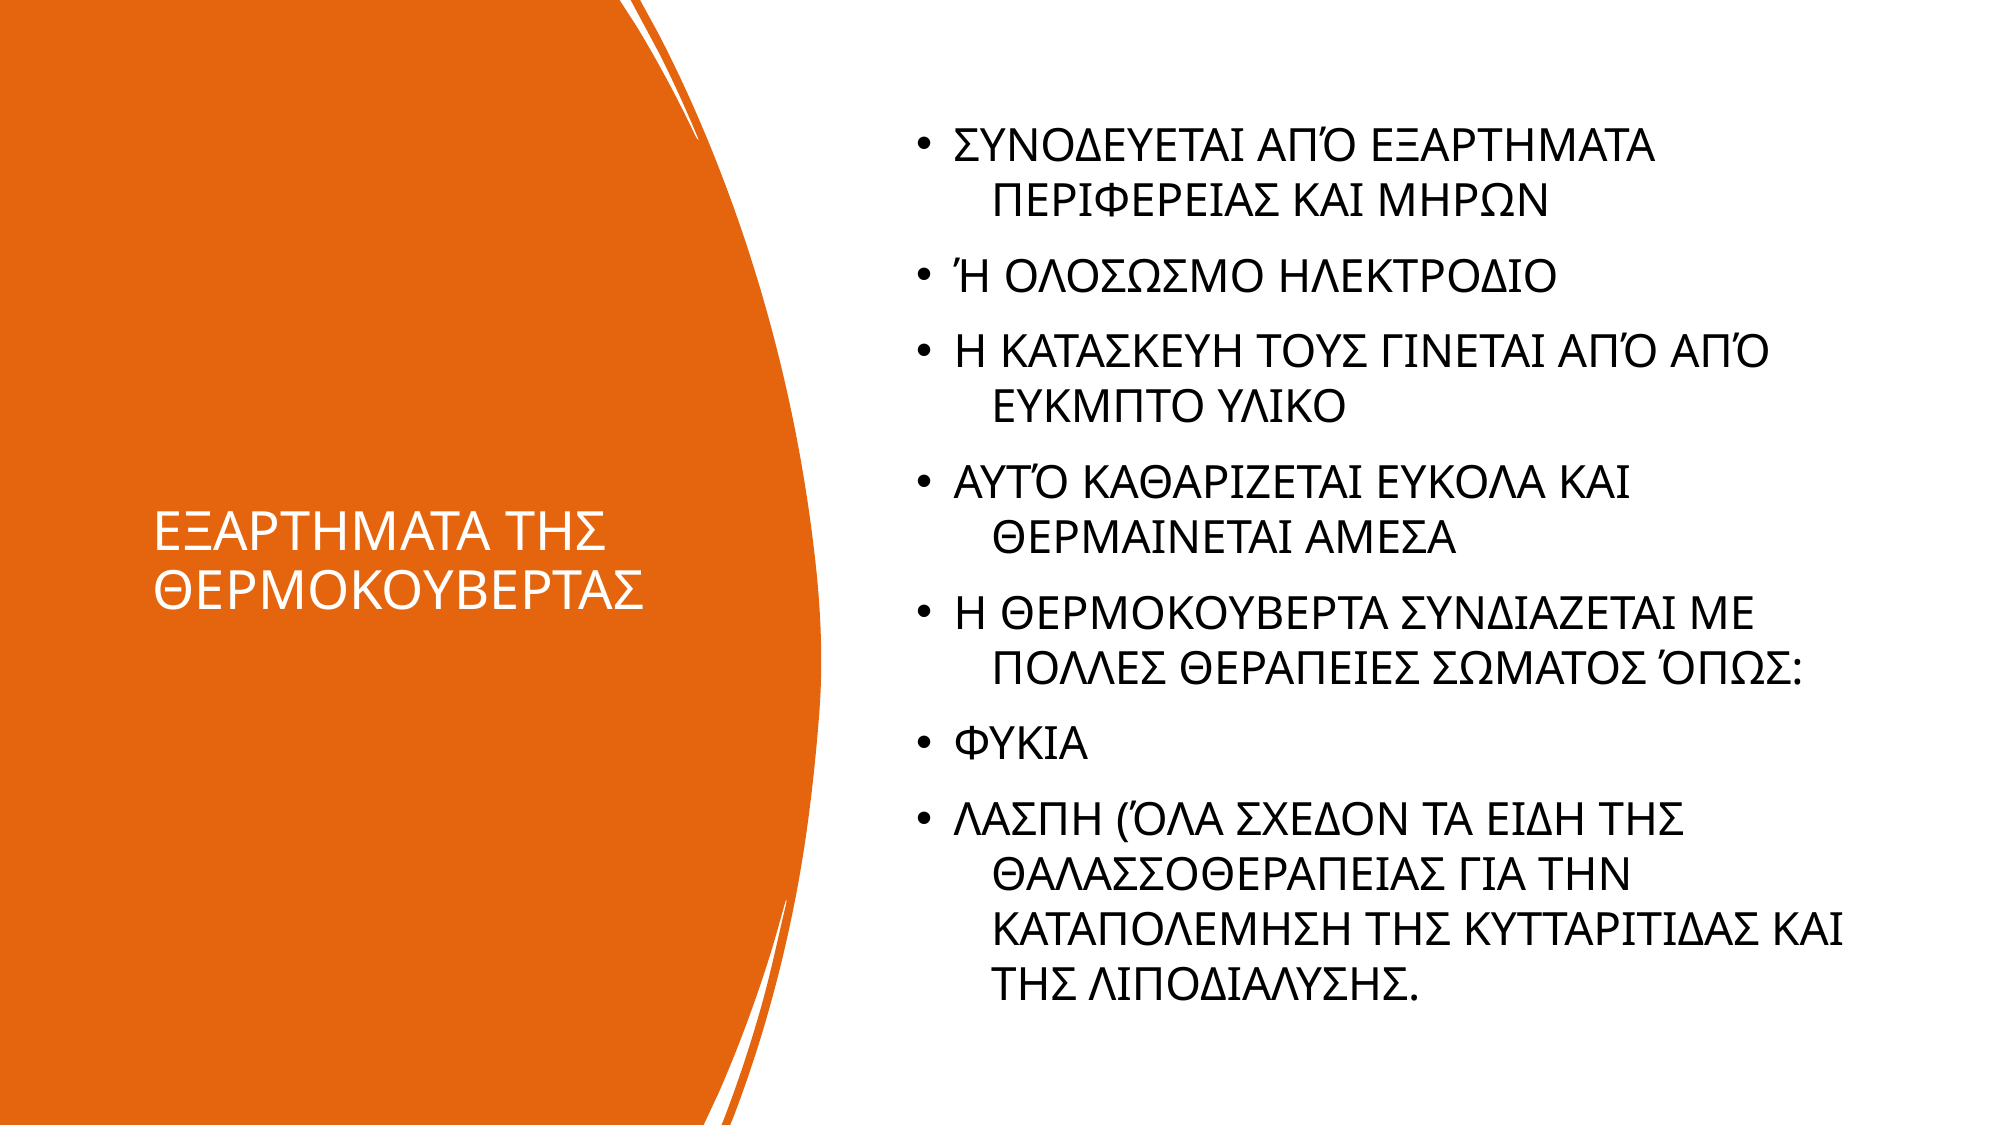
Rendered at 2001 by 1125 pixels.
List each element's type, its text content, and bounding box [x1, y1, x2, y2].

text_box [0, 0, 2000, 1125]
list ΣΥΝΟΔΕΥΕΤΑΙ ΑΠΌ ΕΞΑΡΤΗΜΑΤΑ ΠΕΡΙΦΕΡΕΙΑΣ ΚΑΙ ΜΗΡΩΝ Ή ΟΛΟΣΩΣΜΟ ΗΛΕΚΤΡΟΔΙΟ Η ΚΑΤΑΣΚΕΥΗ ΤΟΥΣ ΓΙΝΕΤΑΙ ΑΠΌ ΑΠΌ ΕΥΚΜΠΤΟ ΥΛΙΚΟ ΑΥΤΌ ΚΑΘΑΡΙΖΕΤΑΙ ΕΥΚΟΛΑ ΚΑΙ ΘΕΡΜΑΙΝΕΤΑΙ ΑΜΕΣΑ Η ΘΕΡΜΟΚΟΥΒΕΡΤΑ ΣΥΝΔΙΑΖΕΤΑΙ ΜΕ ΠΟΛΛΕΣ ΘΕΡΑΠΕΙΕΣ ΣΩΜΑΤΟΣ ΌΠΩΣ: ΦΥΚΙΑ ΛΑΣΠΗ (ΌΛΑ ΣΧΕΔΟΝ ΤΑ ΕΙΔΗ ΤΗΣ ΘΑΛΑΣΣΟΘΕΡΑΠΕΙΑΣ ΓΙΑ ΤΗΝ ΚΑΤΑΠΟΛΕΜΗΣΗ ΤΗΣ ΚΥΤΤΑΡΙΤΙΔΑΣ ΚΑΙ ΤΗΣ ΛΙΠΟΔΙΑΛΥΣΗΣ. [901, 105, 1863, 1020]
title ΕΞΑΡΤΗΜΑΤΑ ΤΗΣ ΘΕΡΜΟΚΟΥΒΕΡΤΑΣ [138, 105, 661, 1020]
